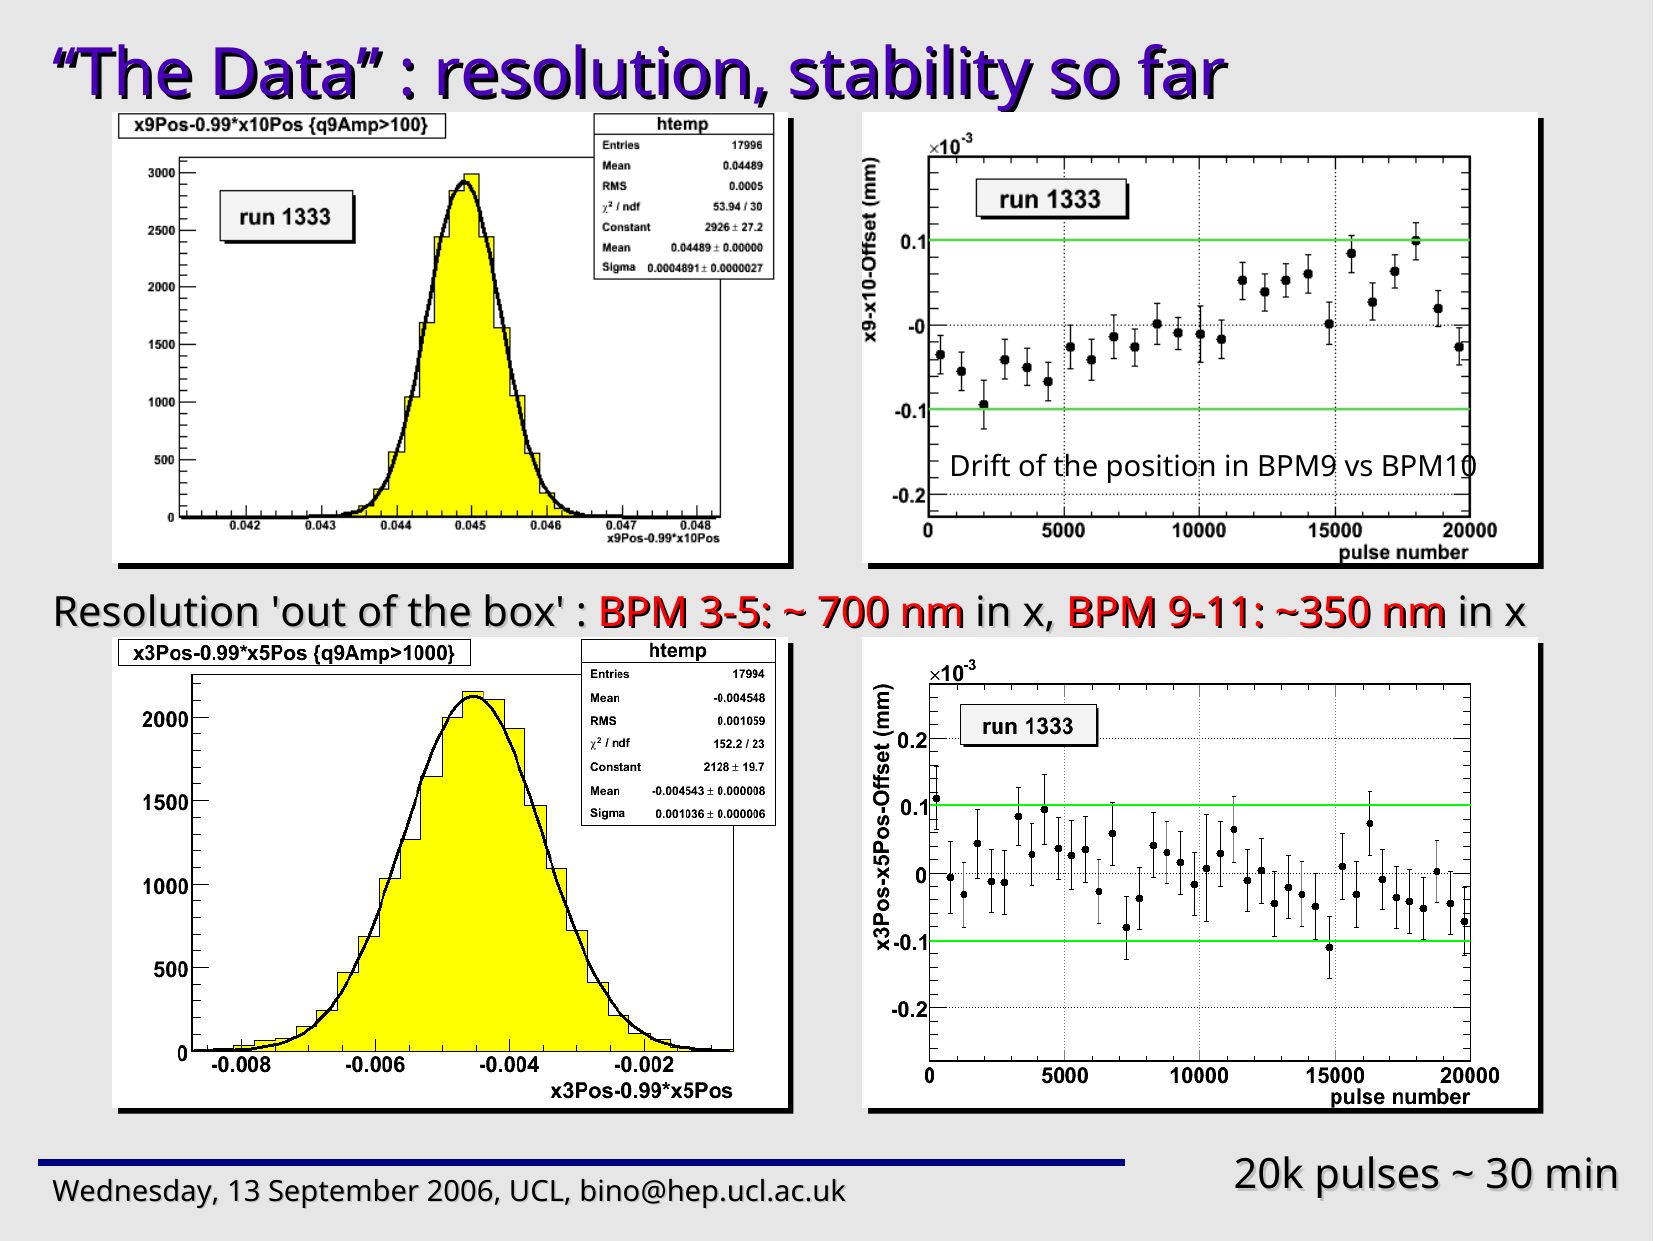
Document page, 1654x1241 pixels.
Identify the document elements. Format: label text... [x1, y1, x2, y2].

text_box Resolution 'out of the box' : BPM 3-5: ~ 700 nm in x, BPM 9-11: ~350 nm in x [37, 574, 1482, 638]
text_box Drift of the position in BPM9 vs BPM10 [934, 437, 1463, 488]
picture [112, 638, 788, 1108]
picture [862, 112, 1538, 563]
picture [112, 112, 788, 563]
text_box 20k pulses ~ 30 min [1218, 1136, 1613, 1201]
picture [862, 637, 1538, 1108]
text_box Wednesday, 13 September 2006, UCL, bino@hep.ucl.ac.uk [37, 1162, 901, 1213]
text_box “The Data” : resolution, stability so far [37, 17, 1613, 113]
